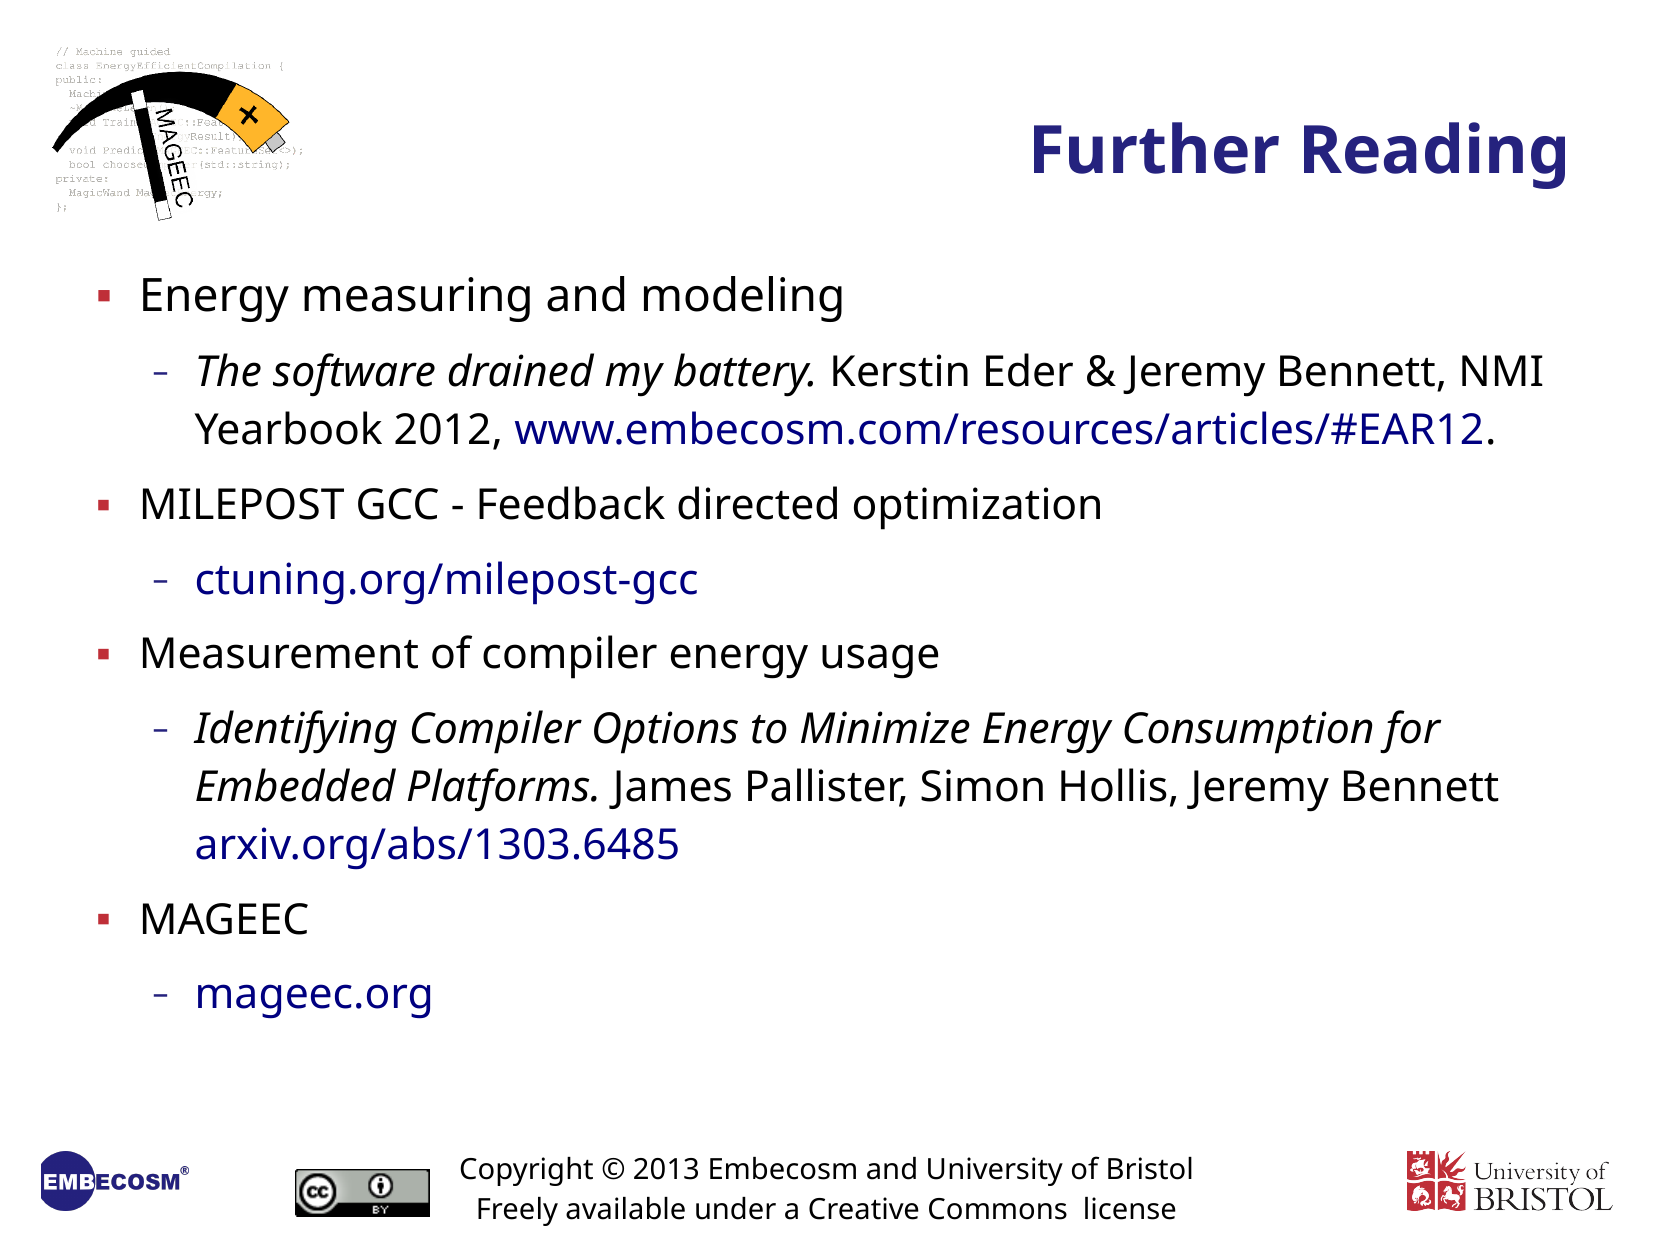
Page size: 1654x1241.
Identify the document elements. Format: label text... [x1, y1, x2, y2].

title Further Reading [326, 61, 1571, 233]
picture [52, 47, 302, 225]
picture [295, 1169, 430, 1217]
picture [41, 1151, 189, 1211]
list Energy measuring and modeling The software drained my battery. Kerstin Eder & Jeremy Bennett, NMI Yearbook 2012, www.embecosm.com/resources/articles/#EAR12. MILEPOST GCC - Feedback directed optimization ctuning.org/milepost-gcc Measurement of compiler energy usage Identifying Compiler Options to Minimize Energy Consumption for Embedded Platforms. James Pallister, Simon Hollis, Jeremy Bennett arxiv.org/abs/1303.6485 MAGEEC mageec.org [82, 261, 1571, 1089]
picture [1407, 1151, 1613, 1211]
